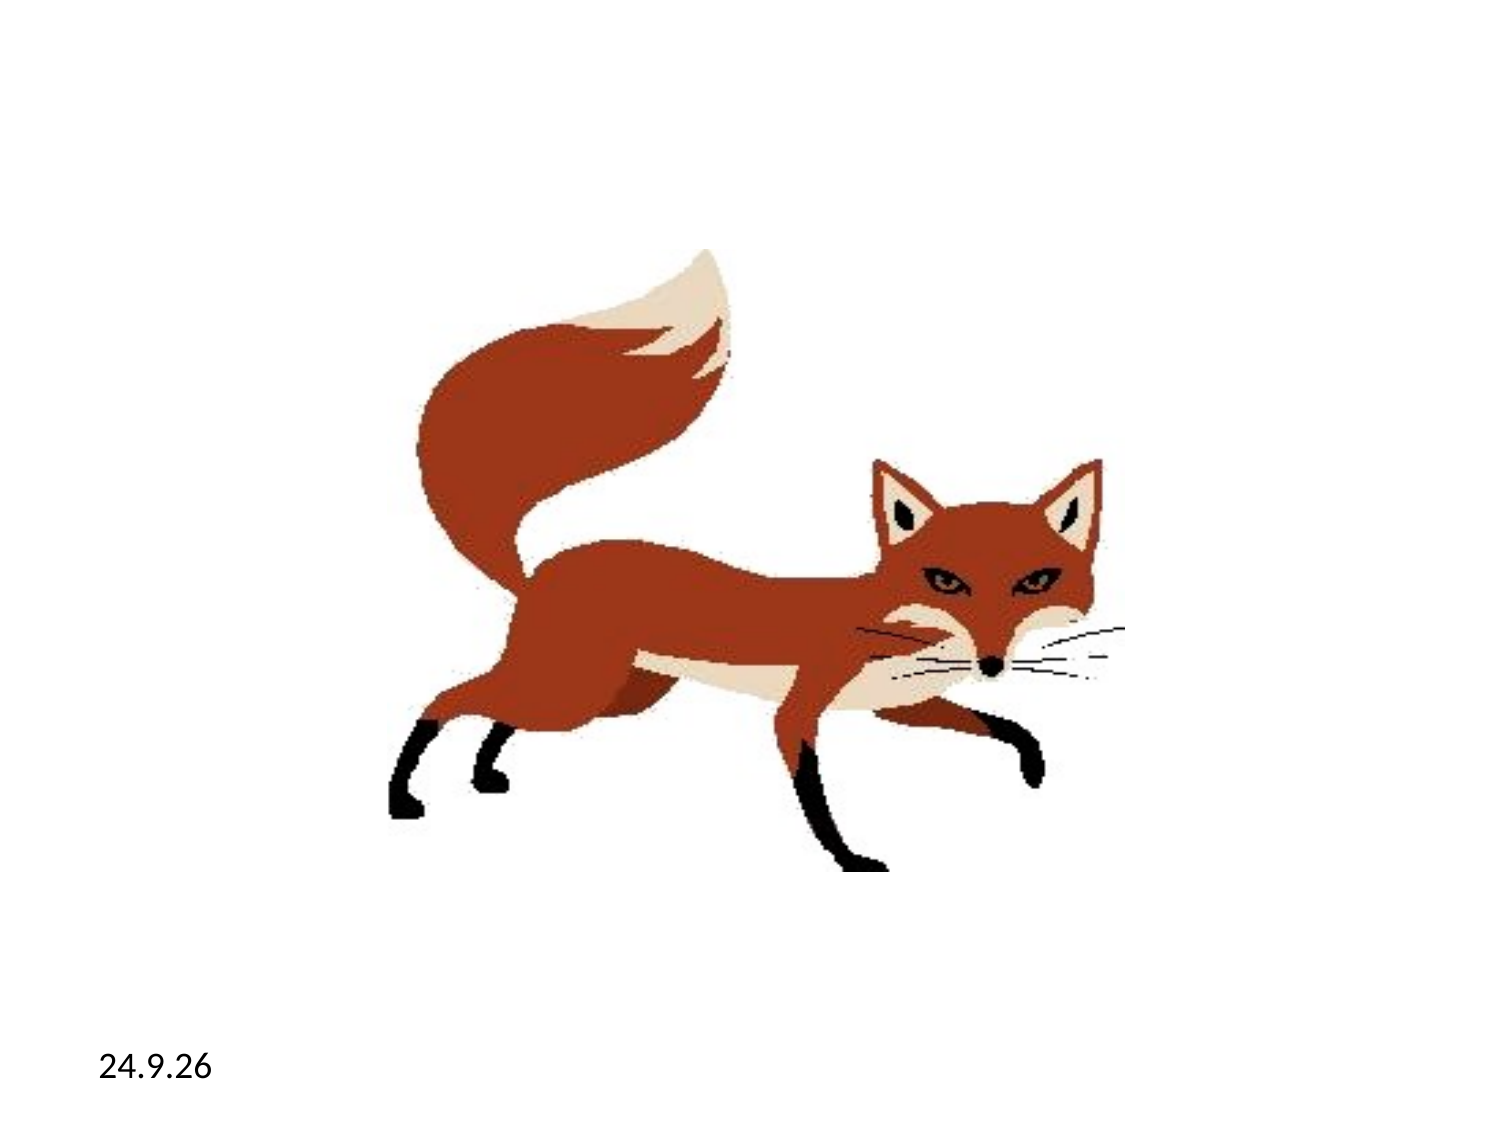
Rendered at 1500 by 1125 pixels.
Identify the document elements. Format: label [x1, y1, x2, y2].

picture [387, 249, 1125, 872]
title [75, 45, 1425, 1025]
